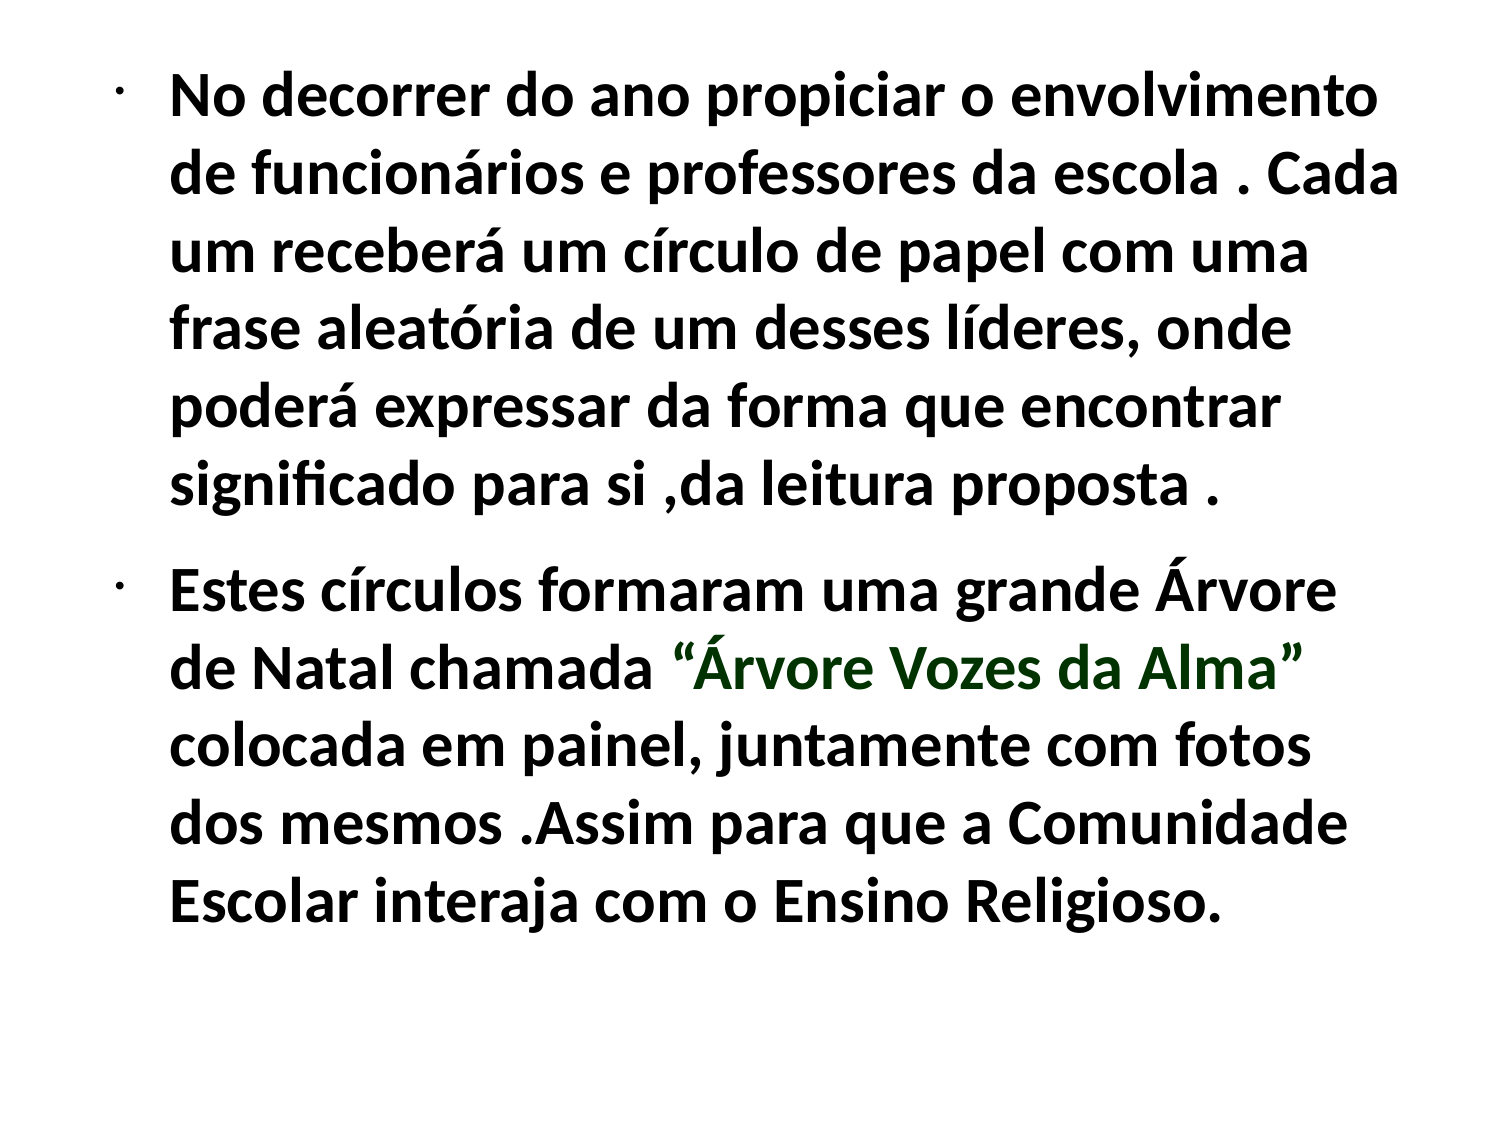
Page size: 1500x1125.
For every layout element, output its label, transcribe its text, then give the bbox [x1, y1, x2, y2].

list No decorrer do ano propiciar o envolvimento de funcionários e professores da escola . Cada um receberá um círculo de papel com uma frase aleatória de um desses líderes, onde poderá expressar da forma que encontrar significado para si ,da leitura proposta . Estes círculos formaram uma grande Árvore de Natal chamada “Árvore Vozes da Alma” colocada em painel, juntamente com fotos dos mesmos .Assim para que a Comunidade Escolar interaja com o Ensino Religioso. [100, 44, 1425, 1005]
